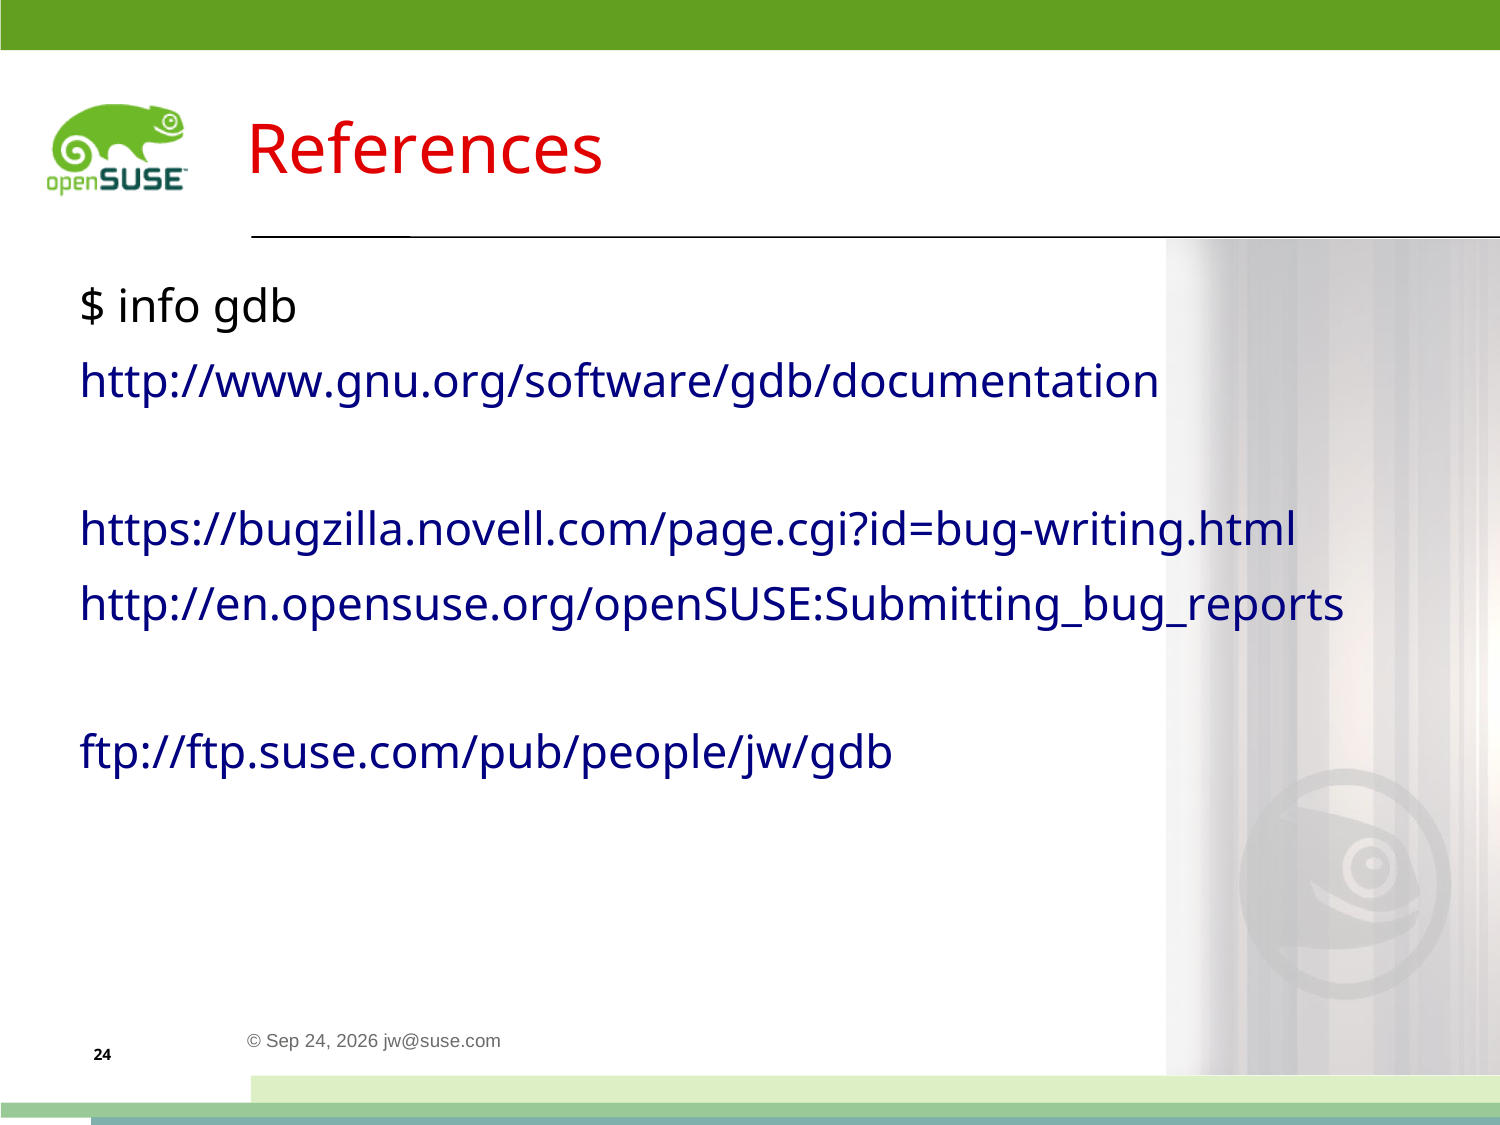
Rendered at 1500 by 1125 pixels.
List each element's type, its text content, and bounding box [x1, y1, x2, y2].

picture [47, 104, 188, 197]
title References [246, 60, 1409, 239]
picture [1166, 239, 1500, 1075]
list $ info gdb http://www.gnu.org/software/gdb/documentation https://bugzilla.novell.com/page.cgi?id=bug-writing.html http://en.opensuse.org/openSUSE:Submitting_bug_reports ftp://ftp.suse.com/pub/people/jw/gdb [64, 267, 1439, 995]
